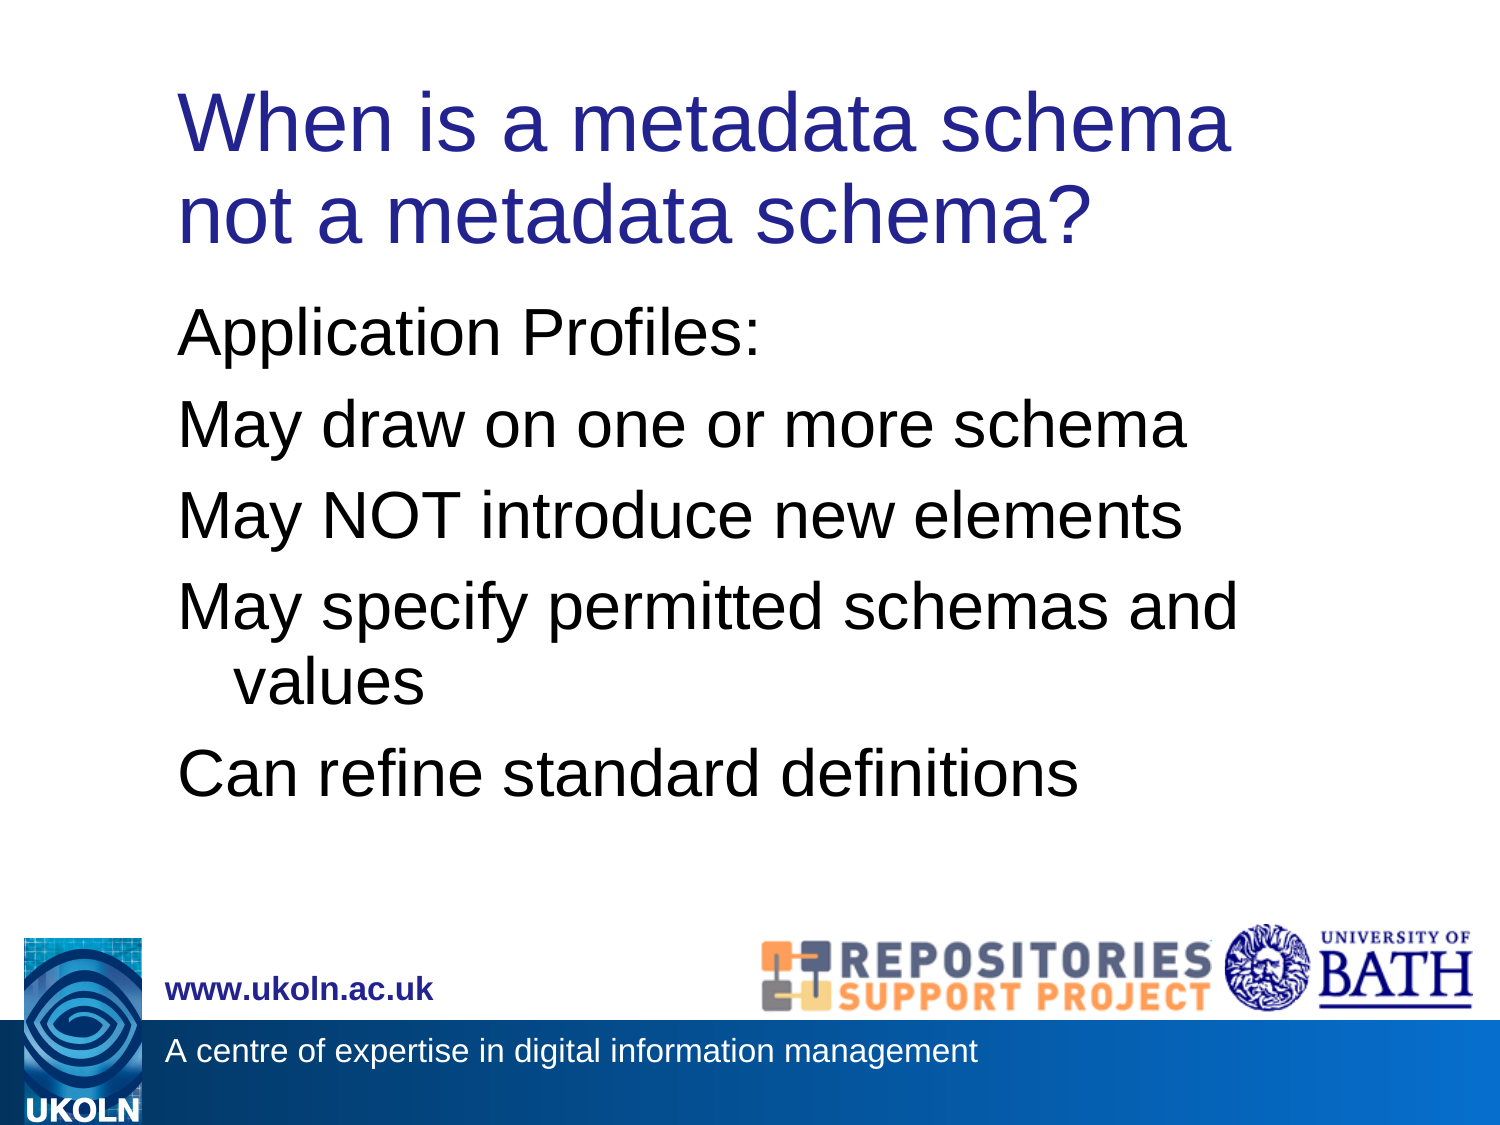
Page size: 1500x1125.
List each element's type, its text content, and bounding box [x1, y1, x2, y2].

picture [1224, 924, 1473, 1015]
picture [761, 940, 1212, 1013]
title When is a metadata schema not a metadata schema? [162, 61, 1375, 277]
picture [24, 950, 142, 1125]
list Application Profiles: May draw on one or more schema May NOT introduce new elements May specify permitted schemas and values Can refine standard definitions [162, 287, 1375, 938]
